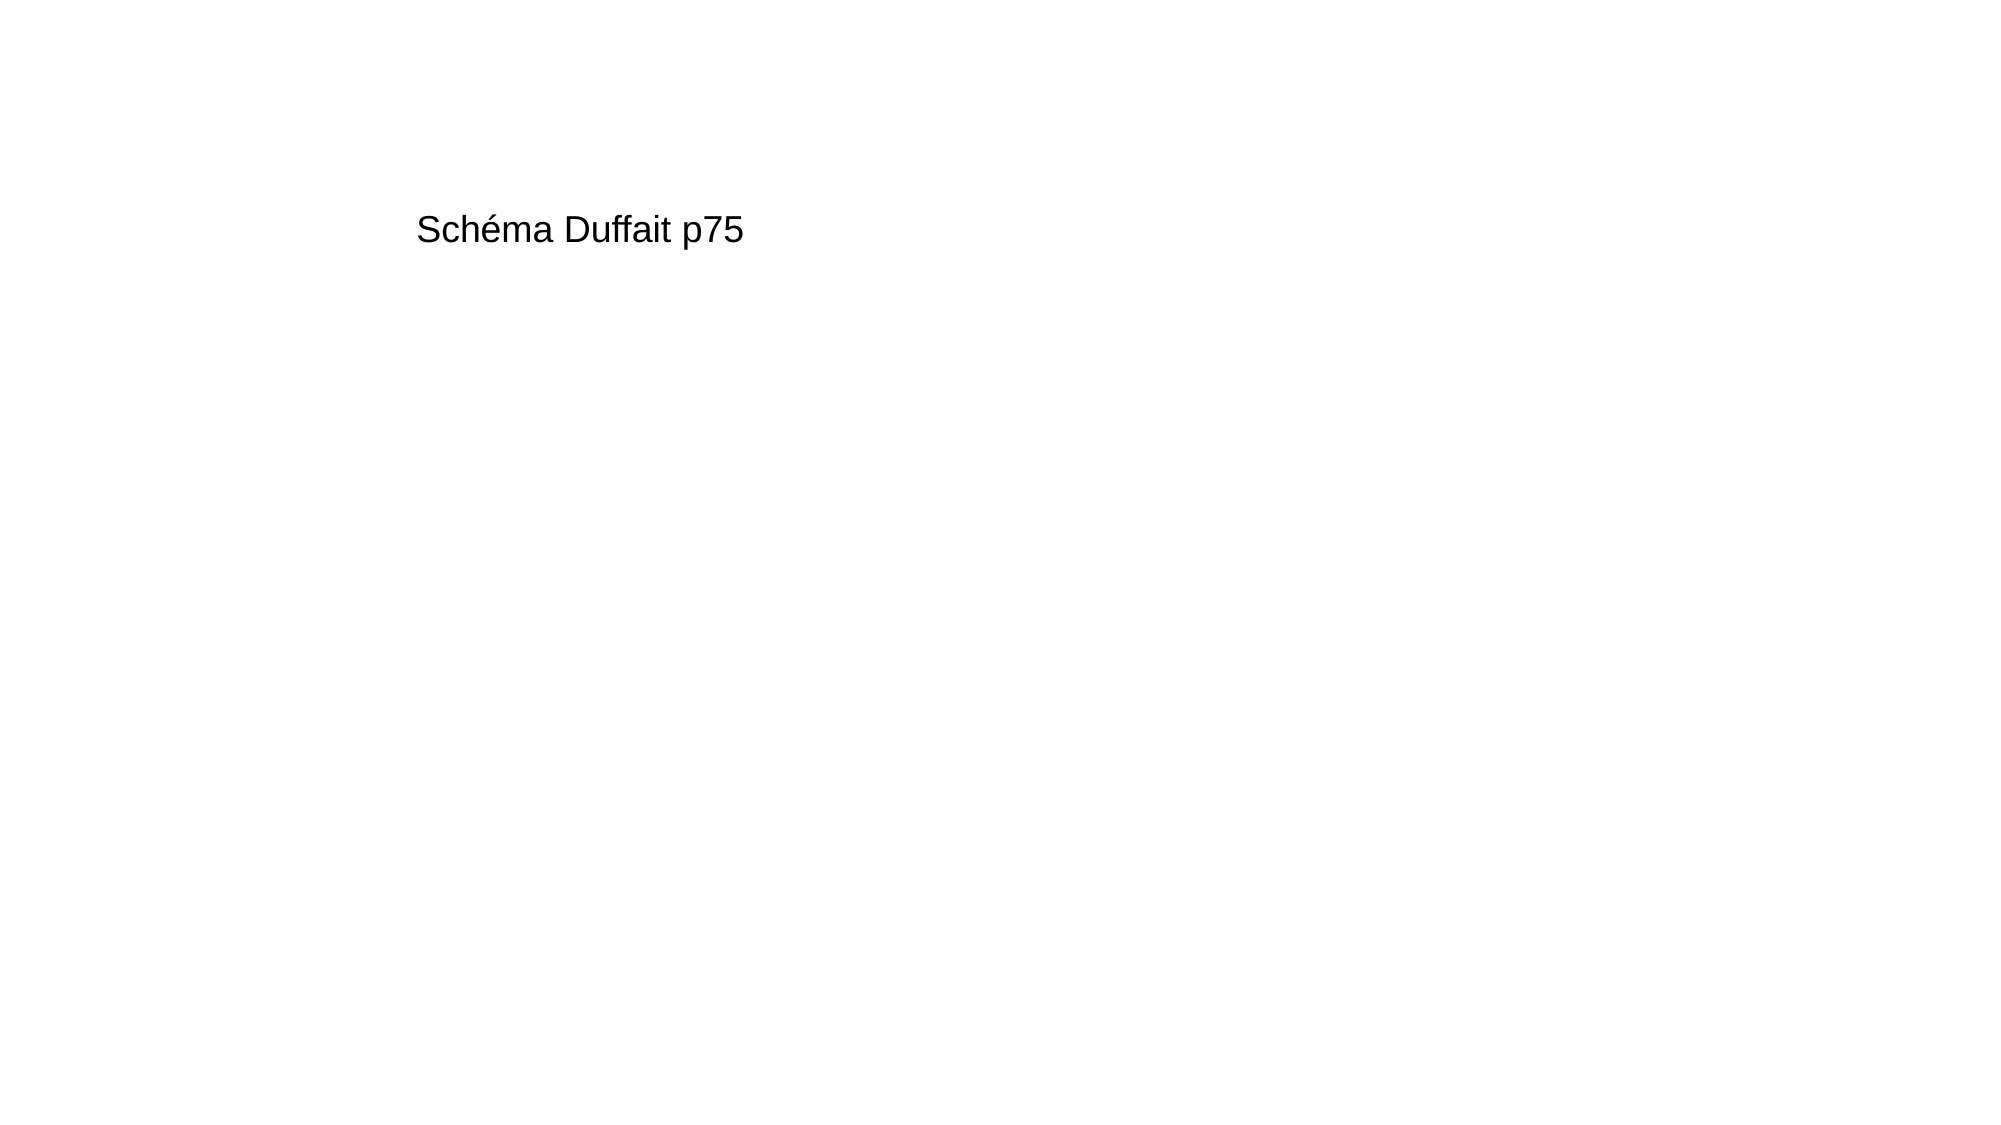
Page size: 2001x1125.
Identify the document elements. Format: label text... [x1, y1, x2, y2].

text_box Schéma Duffait p75 [401, 200, 780, 258]
